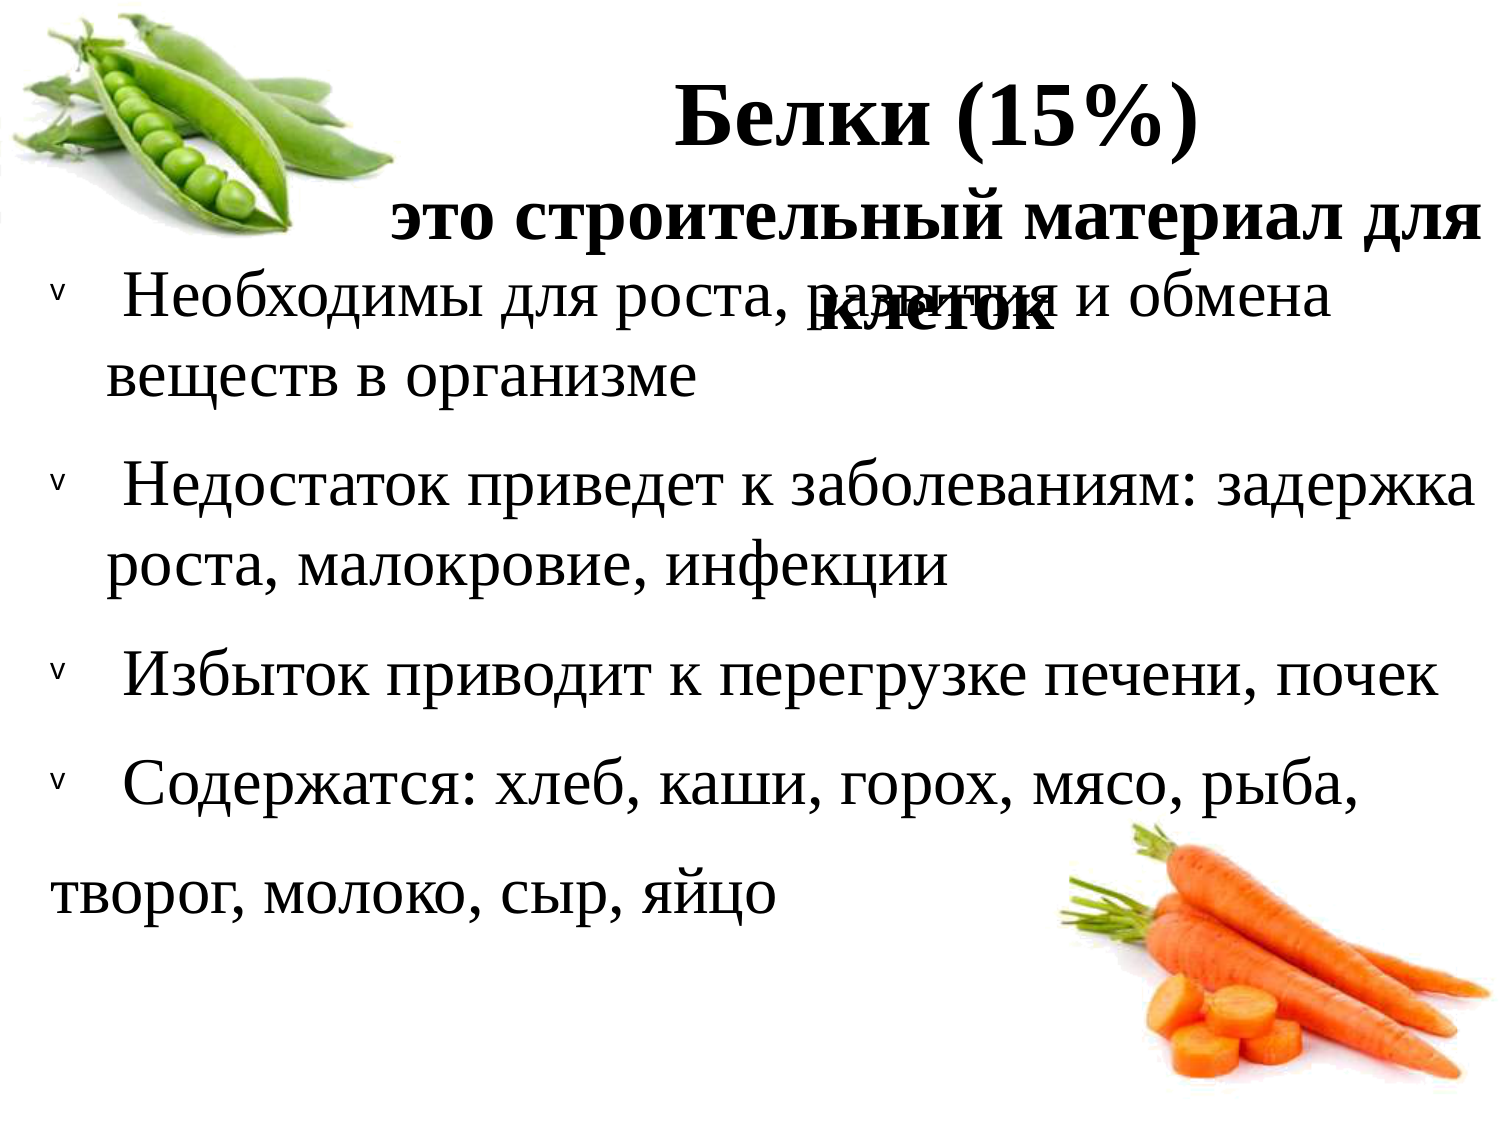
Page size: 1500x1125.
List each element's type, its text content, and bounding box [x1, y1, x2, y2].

picture [1045, 783, 1500, 1125]
picture [0, 0, 401, 247]
list Необходимы для роста, развития и обмена веществ в организме Недостаток приведет к заболеваниям: задержка роста, малокровие, инфекции Избыток приводит к перегрузке печени, почек Содержатся: хлеб, каши, горох, мясо, рыба, творог, молоко, сыр, яйцо [35, 241, 1500, 985]
title Белки (15%) это строительный материал для клеток [401, 46, 1500, 235]
